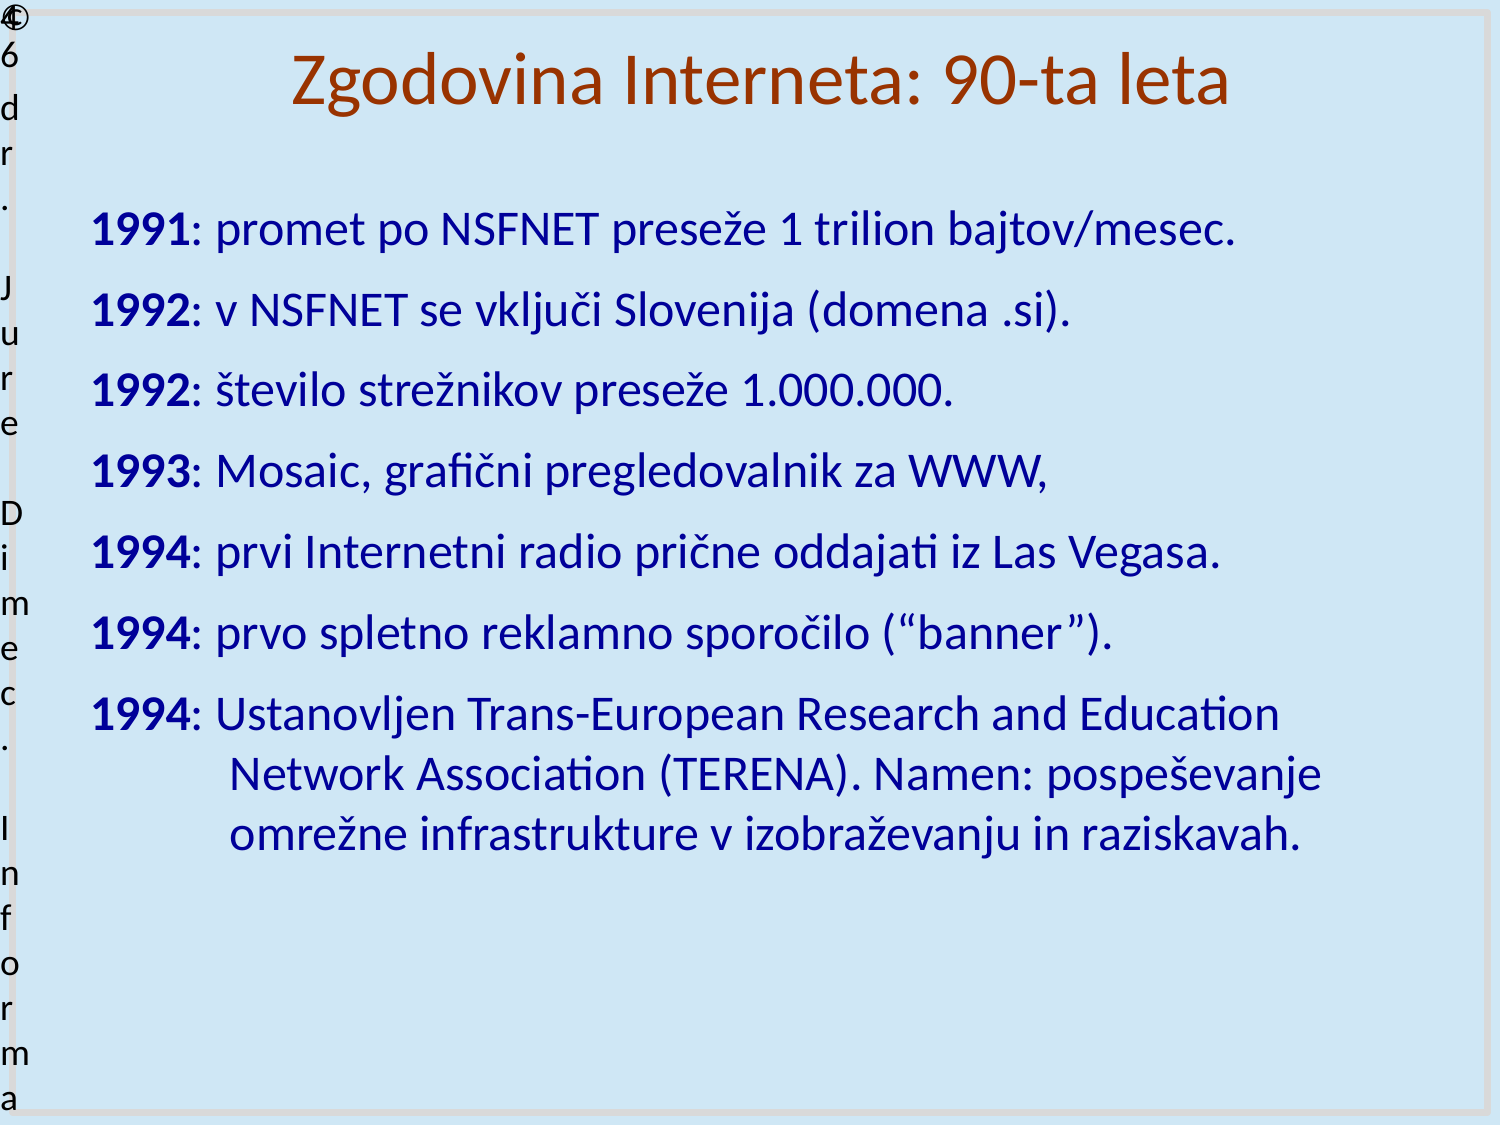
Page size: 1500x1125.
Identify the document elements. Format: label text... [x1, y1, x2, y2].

title Zgodovina Interneta: 90-ta leta [41, 37, 1483, 113]
text_box 1991: promet po NSFNET preseže 1 trilion bajtov/mesec. 1992: v NSFNET se vključi Slovenija (domena .si). 1992: število strežnikov preseže 1.000.000. 1993: Mosaic, grafični pregledovalnik za WWW, 1994: prvi Internetni radio prične oddajati iz Las Vegasa. 1994: prvo spletno reklamno sporočilo (“banner”). 1994: Ustanovljen Trans-European Research and Education Network Association (TERENA). Namen: pospeševanje omrežne infrastrukture v izobraževanju in raziskavah. [75, 187, 1463, 868]
